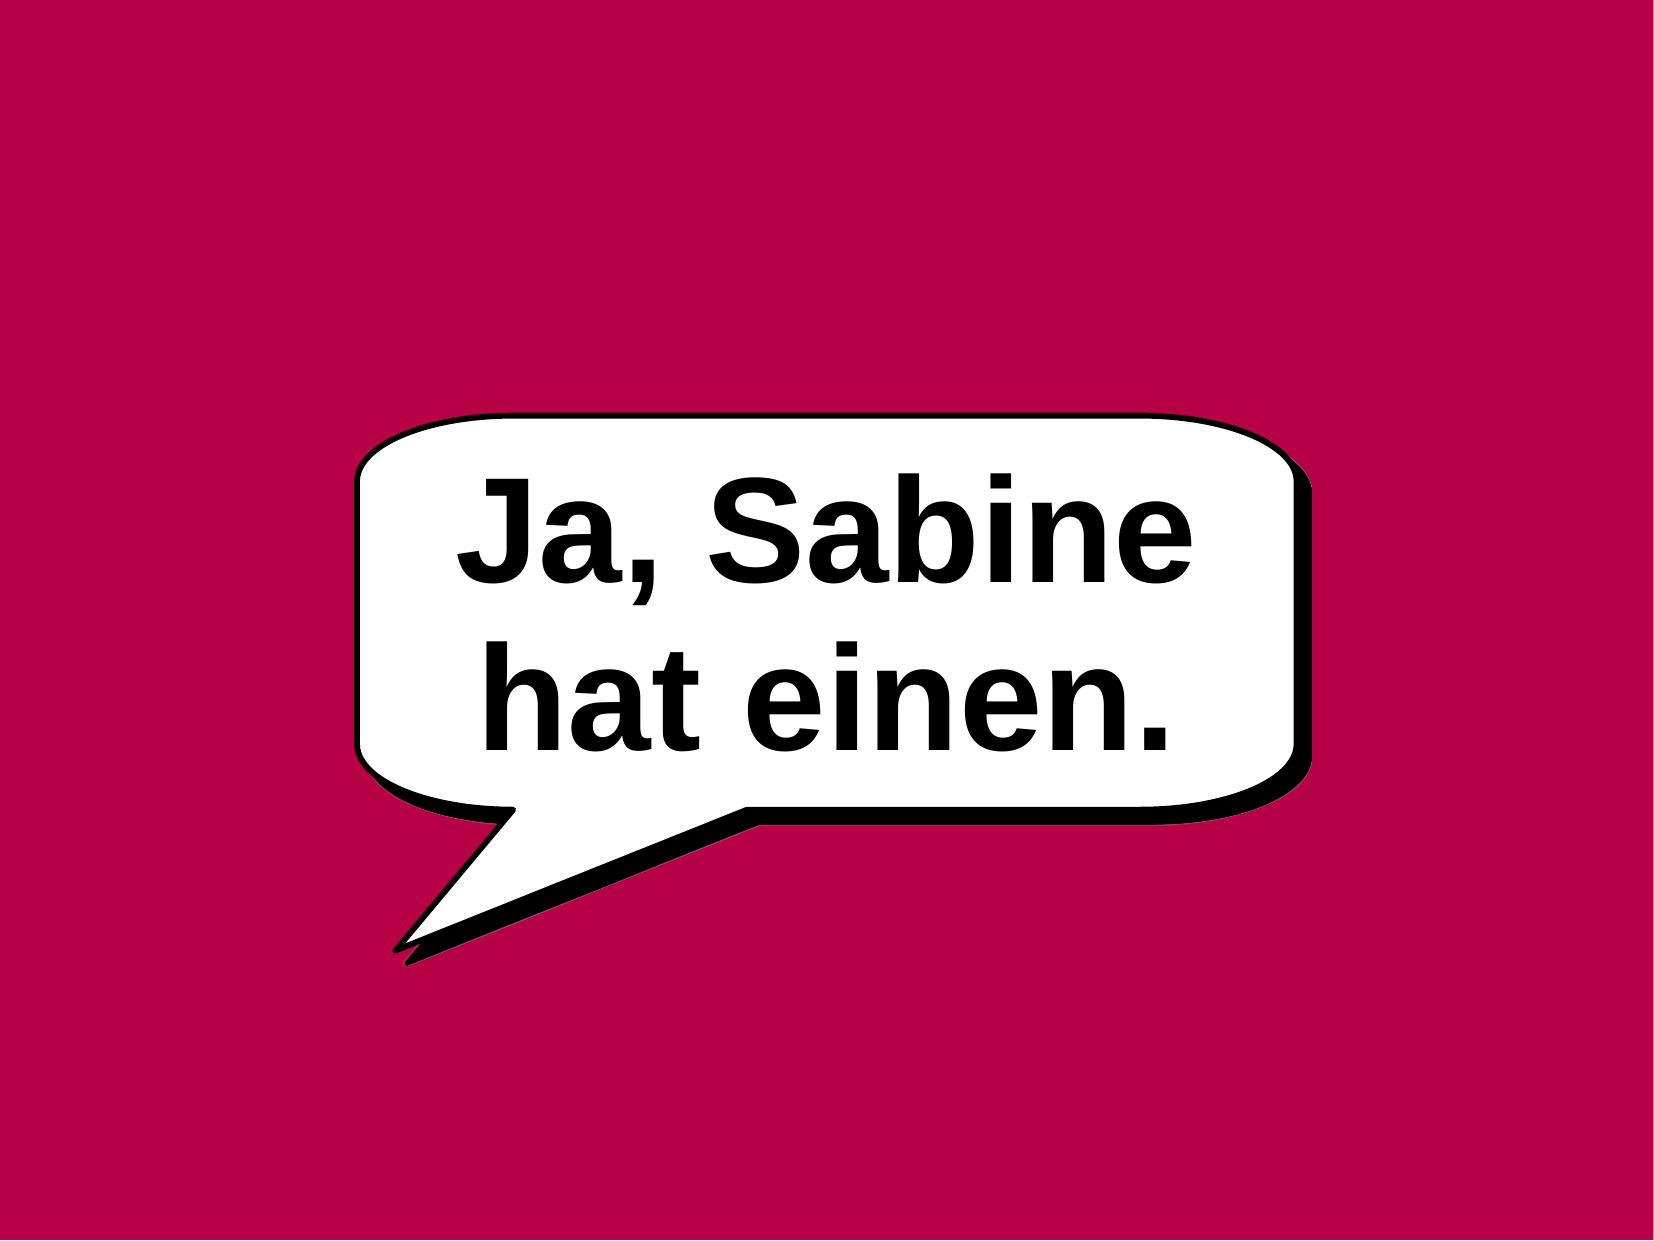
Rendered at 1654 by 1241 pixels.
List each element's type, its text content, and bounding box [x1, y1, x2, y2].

text_box [393, 415, 1260, 439]
text_box [395, 804, 1205, 951]
text_box Ja, Sabine hat einen. [368, 439, 1285, 804]
text_box [356, 457, 368, 769]
text_box [1285, 456, 1297, 769]
